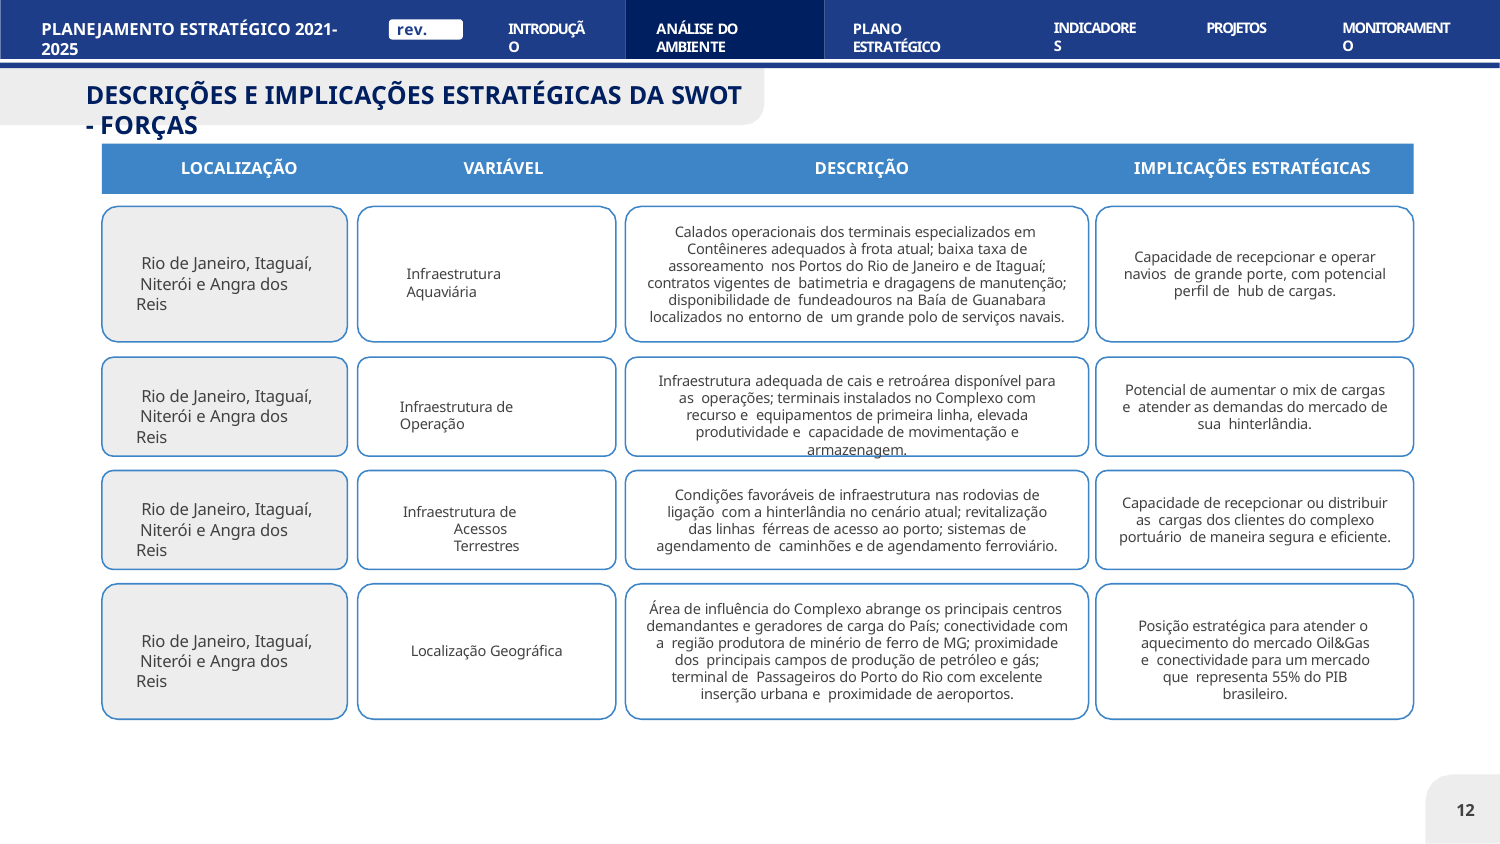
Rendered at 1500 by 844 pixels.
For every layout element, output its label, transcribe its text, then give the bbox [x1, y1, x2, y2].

text_box Capacidade de recepcionar e operar navios de grande porte, com potencial perﬁl de hub de cargas. [1113, 245, 1396, 302]
text_box [103, 472, 346, 568]
text_box PLANO ESTRATÉGICO [850, 17, 982, 40]
text_box Rio de Janeiro, Itaguaí, Niterói e Angra dos Reis [133, 383, 316, 429]
text_box [103, 585, 346, 718]
text_box [0, 62, 1500, 126]
text_box Rio de Janeiro, Itaguaí, Niterói e Angra dos Reis [133, 628, 316, 673]
text_box LOCALIZAÇÃO VARIÁVEL DESCRIÇÃO IMPLICAÇÕES ESTRATÉGICAS [101, 143, 1414, 194]
text_box 11 [1450, 799, 1480, 823]
text_box Área de inﬂuência do Complexo abrange os principais centros demandantes e geradores de carga do País; conectividade com a região produtora de minério de ferro de MG; proximidade dos principais campos de produção de petróleo e gás; terminal de Passageiros do Porto do Rio com excelente inserção urbana e proximidade de aeroportos. [644, 597, 1070, 705]
text_box [0, 0, 1500, 59]
text_box Rio de Janeiro, Itaguaí, Niterói e Angra dos Reis [133, 251, 316, 296]
text_box ANÁLISE DO AMBIENTE [654, 17, 796, 40]
text_box [103, 208, 346, 341]
text_box Potencial de aumentar o mix de cargas e atender as demandas do mercado de sua hinterlândia. [1118, 378, 1391, 435]
text_box INDICADORES [1051, 16, 1137, 39]
text_box MONITORAMENTO [1340, 16, 1453, 39]
text_box DESCRIÇÕES E IMPLICAÇÕES ESTRATÉGICAS DA SWOT - FORÇAS [83, 77, 749, 112]
text_box rev. 2022 [394, 17, 457, 41]
text_box [119, 119, 128, 126]
text_box INTRODUÇÃO [506, 17, 589, 40]
text_box Calados operacionais dos terminais especializados em Contêineres adequados à frota atual; baixa taxa de assoreamento nos Portos do Rio de Janeiro e de Itaguaí; contratos vigentes de batimetria e dragagens de manutenção; disponibilidade de fundeadouros na Baía de Guanabara localizados no entorno de um grande polo de serviços navais. [642, 219, 1071, 328]
text_box Rio de Janeiro, Itaguaí, Niterói e Angra dos Reis [133, 496, 316, 542]
text_box Capacidade de recepcionar ou distribuir as cargas dos clientes do complexo portuário de maneira segura e eﬁciente. [1114, 491, 1395, 548]
text_box [103, 358, 346, 455]
text_box Posição estratégica para atender o aquecimento do mercado Oil&Gas e conectividade para um mercado que representa 55% do PIB brasileiro. [1134, 614, 1375, 688]
text_box Localização Geográﬁca [408, 640, 565, 662]
text_box PLANEJAMENTO ESTRATÉGICO 2021-2025 [39, 16, 374, 41]
text_box Infraestrutura de Acessos Terrestres [401, 500, 573, 540]
text_box [1425, 774, 1500, 844]
text_box Infraestrutura adequada de cais e retroárea disponível para as operações; terminais instalados no Complexo com recurso e equipamentos de primeira linha, elevada produtividade e capacidade de movimentação e armazenagem. [654, 369, 1059, 443]
text_box Infraestrutura Aquaviária [404, 262, 569, 285]
text_box PROJETOS [1204, 16, 1272, 39]
text_box Condições favoráveis de infraestrutura nas rodovias de ligação com a hinterlândia no cenário atual; revitalização das linhas férreas de acesso ao porto; sistemas de agendamento de caminhões e de agendamento ferroviário. [651, 483, 1062, 557]
text_box Infraestrutura de Operação [397, 395, 576, 418]
